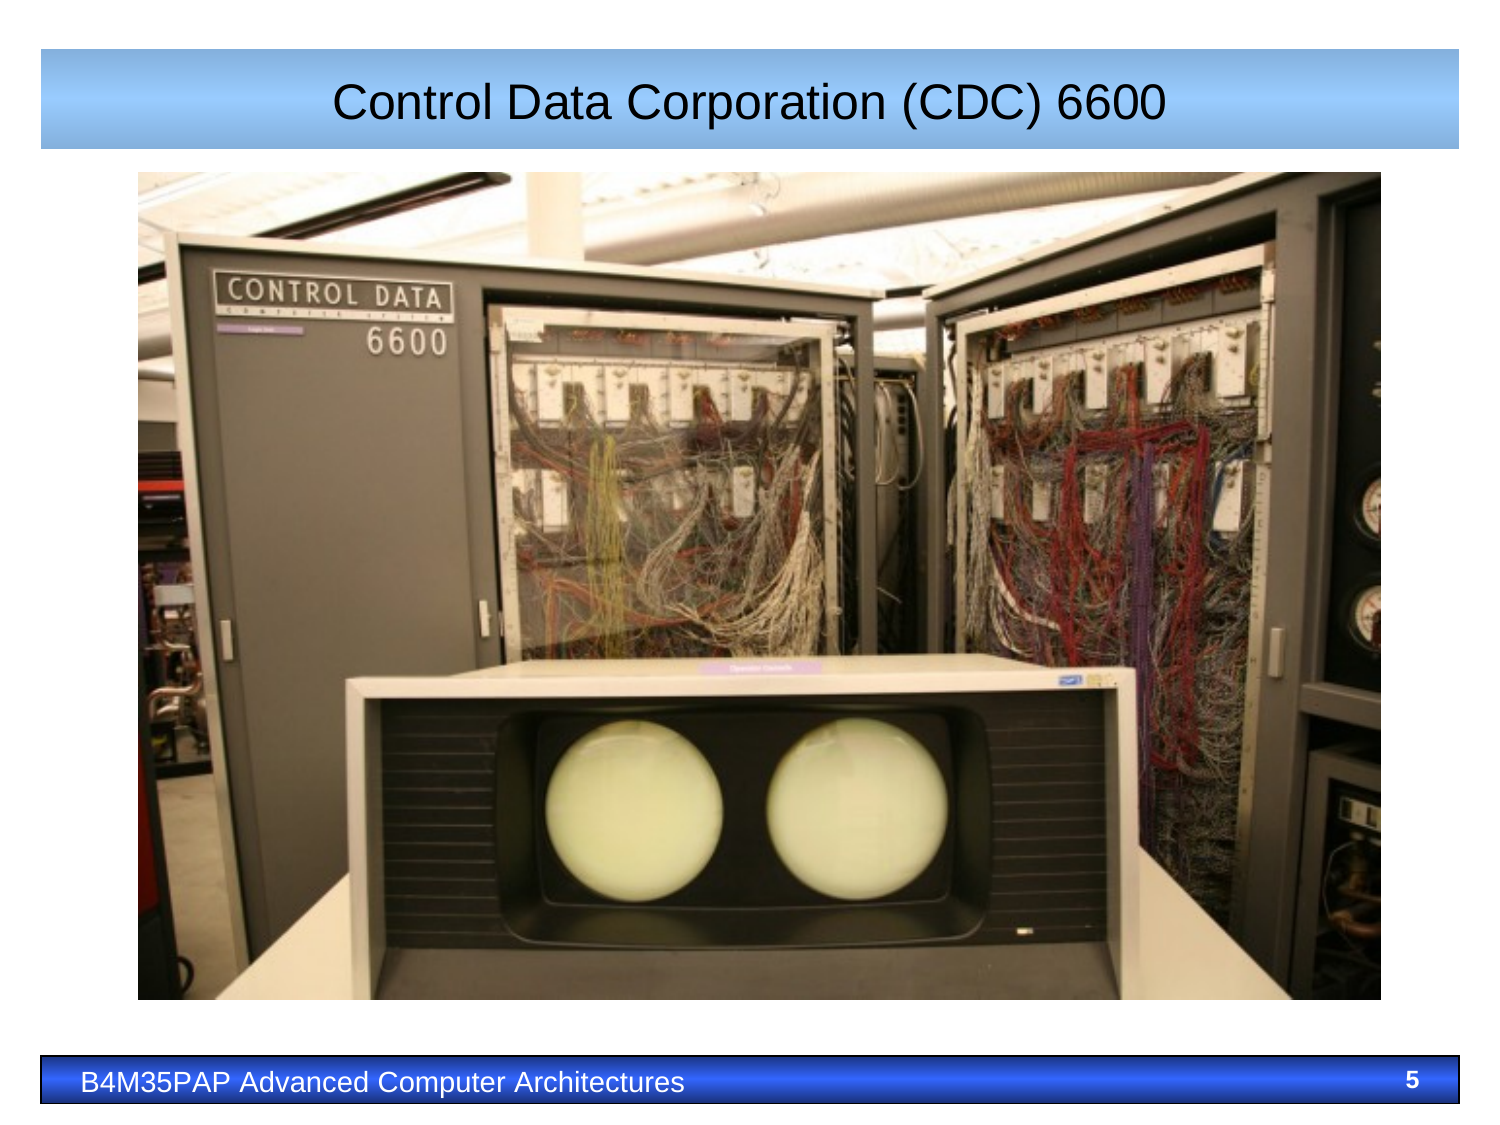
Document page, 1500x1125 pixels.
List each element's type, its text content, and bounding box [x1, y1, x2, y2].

picture [138, 172, 1381, 1000]
title Control Data Corporation (CDC) 6600 [41, 49, 1459, 149]
